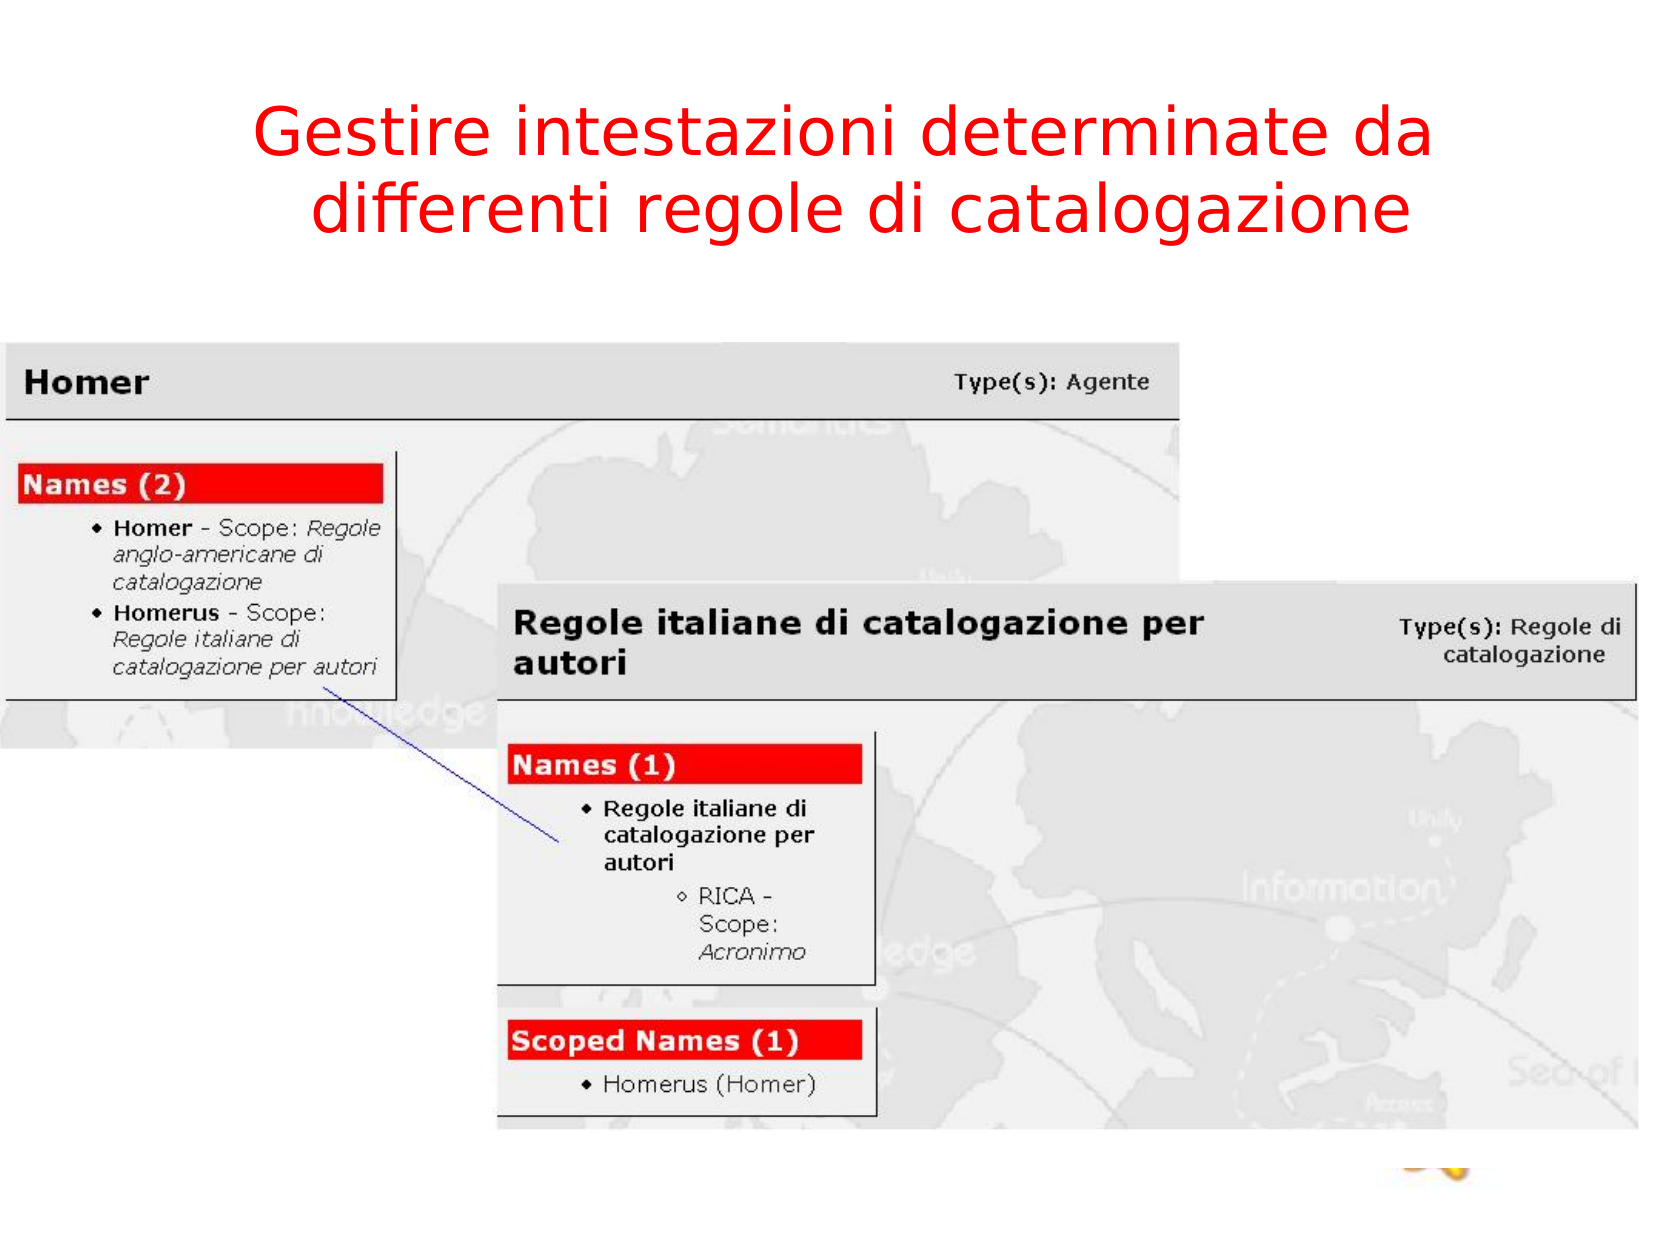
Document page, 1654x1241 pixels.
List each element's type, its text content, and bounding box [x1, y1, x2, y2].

title Gestire intestazioni determinate da differenti regole di catalogazione [82, 74, 1571, 267]
picture [0, 342, 1654, 1204]
